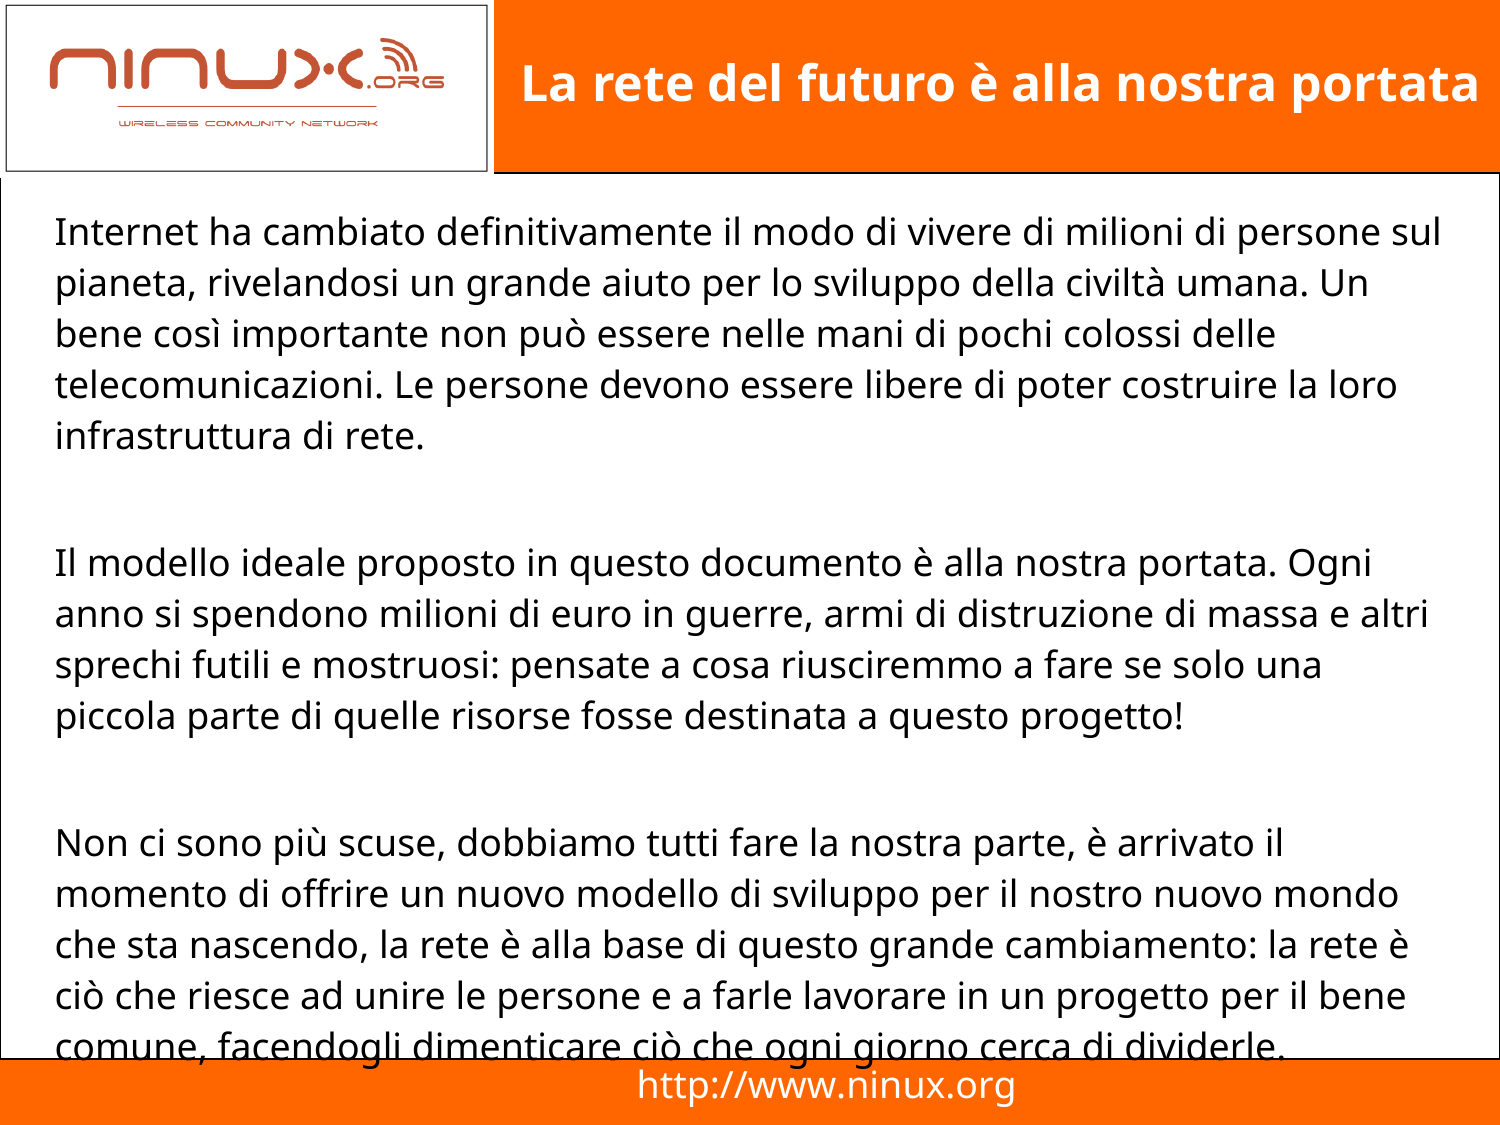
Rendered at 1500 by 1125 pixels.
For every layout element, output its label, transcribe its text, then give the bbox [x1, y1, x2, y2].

picture [0, 0, 494, 178]
list Internet ha cambiato definitivamente il modo di vivere di milioni di persone sul pianeta, rivelandosi un grande aiuto per lo sviluppo della civiltà umana. Un bene così importante non può essere nelle mani di pochi colossi delle telecomunicazioni. Le persone devono essere libere di poter costruire la loro infrastruttura di rete. Il modello ideale proposto in questo documento è alla nostra portata. Ogni anno si spendono milioni di euro in guerre, armi di distruzione di massa e altri sprechi futili e mostruosi: pensate a cosa riusciremmo a fare se solo una piccola parte di quelle risorse fosse destinata a questo progetto! Non ci sono più scuse, dobbiamo tutti fare la nostra parte, è arrivato il momento di offrire un nuovo modello di sviluppo per il nostro nuovo mondo che sta nascendo, la rete è alla base di questo grande cambiamento: la rete è ciò che riesce ad unire le persone e a farle lavorare in un progetto per il bene comune, facendogli dimenticare ciò che ogni giorno cerca di dividerle. [39, 197, 1461, 1018]
text_box http://www.ninux.org [621, 1053, 1159, 1125]
title La rete del futuro è alla nostra portata [501, 0, 1500, 165]
